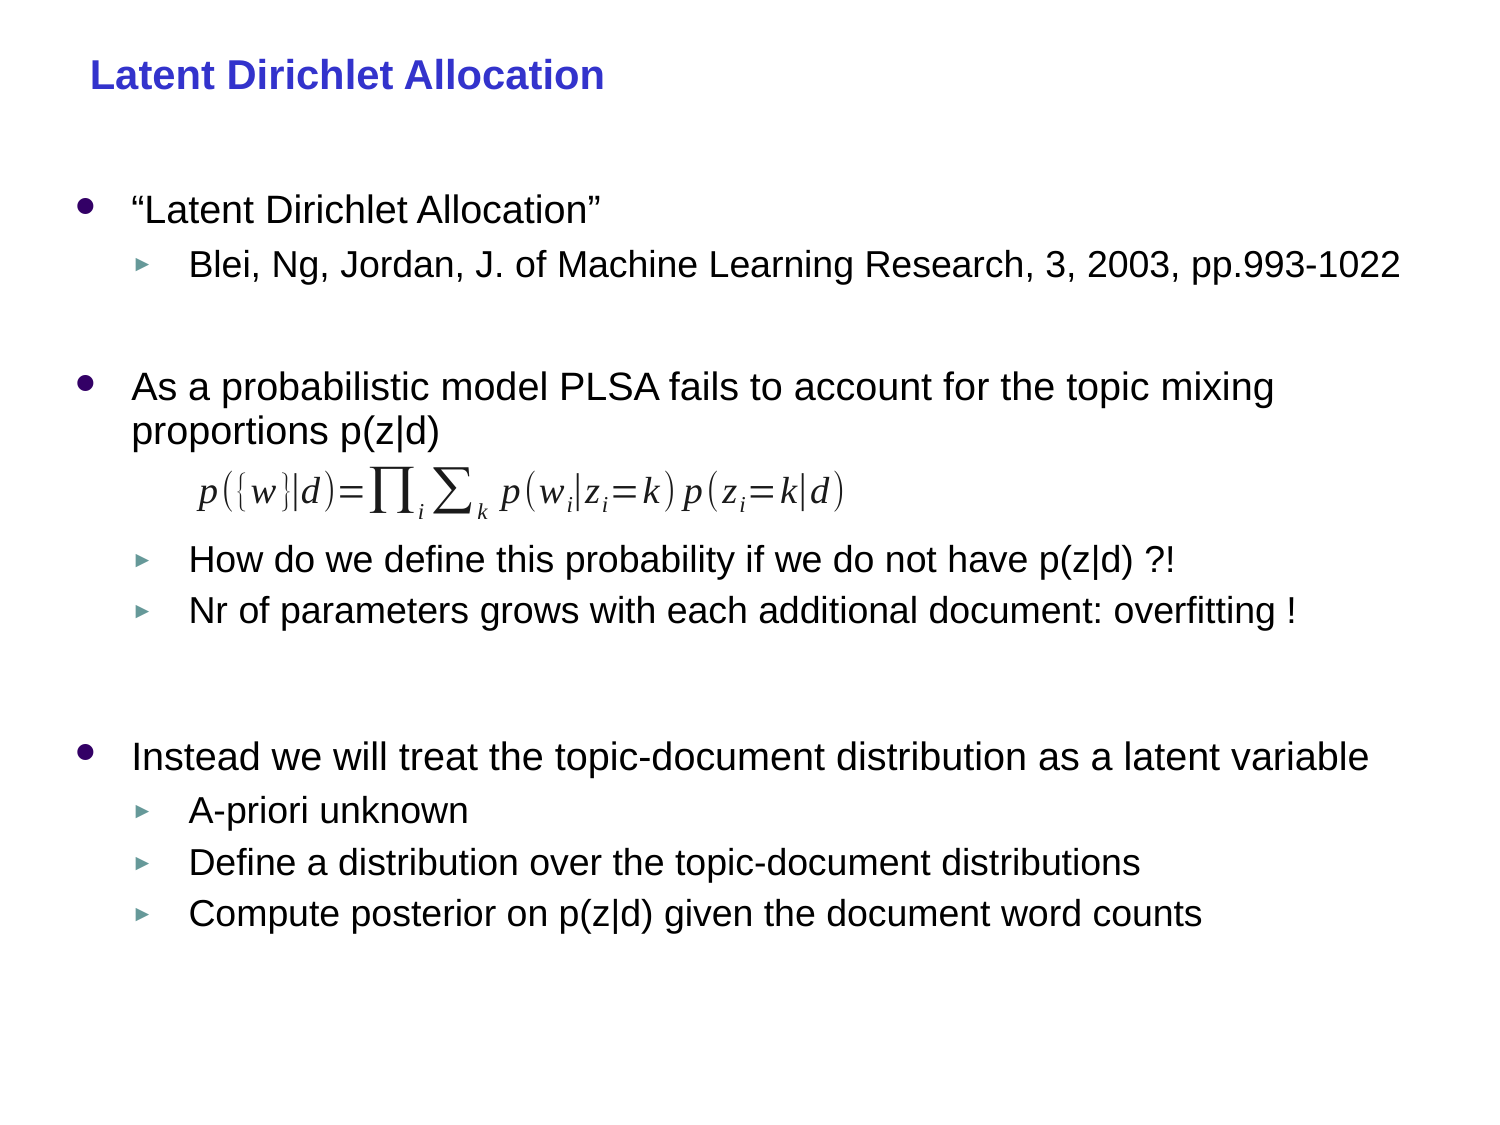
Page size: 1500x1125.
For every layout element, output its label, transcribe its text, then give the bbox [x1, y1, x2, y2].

chart [187, 465, 852, 526]
title Latent Dirichlet Allocation [75, 37, 1426, 113]
list “Latent Dirichlet Allocation” Blei, Ng, Jordan, J. of Machine Learning Research, 3, 2003, pp.993-1022 As a probabilistic model PLSA fails to account for the topic mixing proportions p(z|d) How do we define this probability if we do not have p(z|d) ?! Nr of parameters grows with each additional document: overfitting ! Instead we will treat the topic-document distribution as a latent variable A-priori unknown Define a distribution over the topic-document distributions Compute posterior on p(z|d) given the document word counts [75, 187, 1425, 1088]
